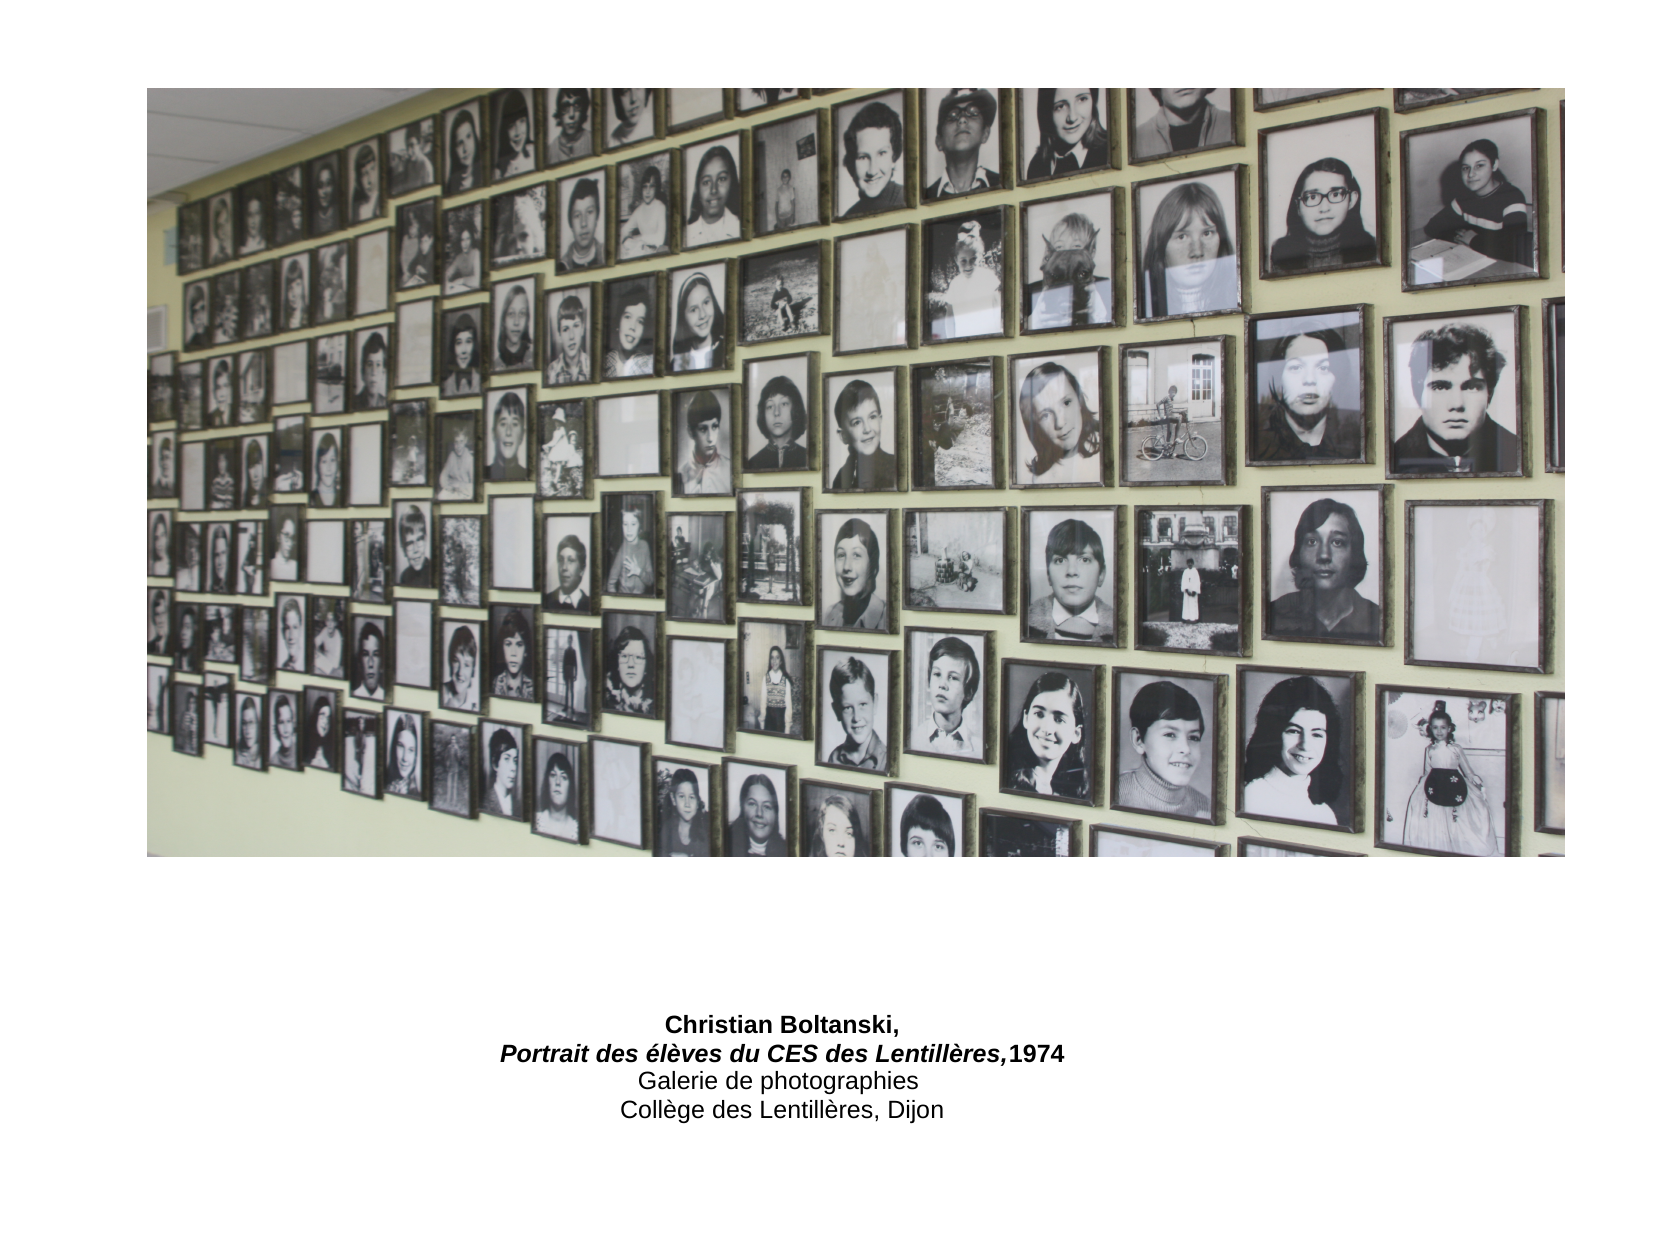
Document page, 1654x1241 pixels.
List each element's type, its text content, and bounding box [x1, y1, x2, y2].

text_box Christian Boltanski, Portrait des élèves du CES des Lentillères,1974 Galerie de photographies Collège des Lentillères, Dijon [206, 1003, 1359, 1133]
picture [147, 88, 1565, 857]
